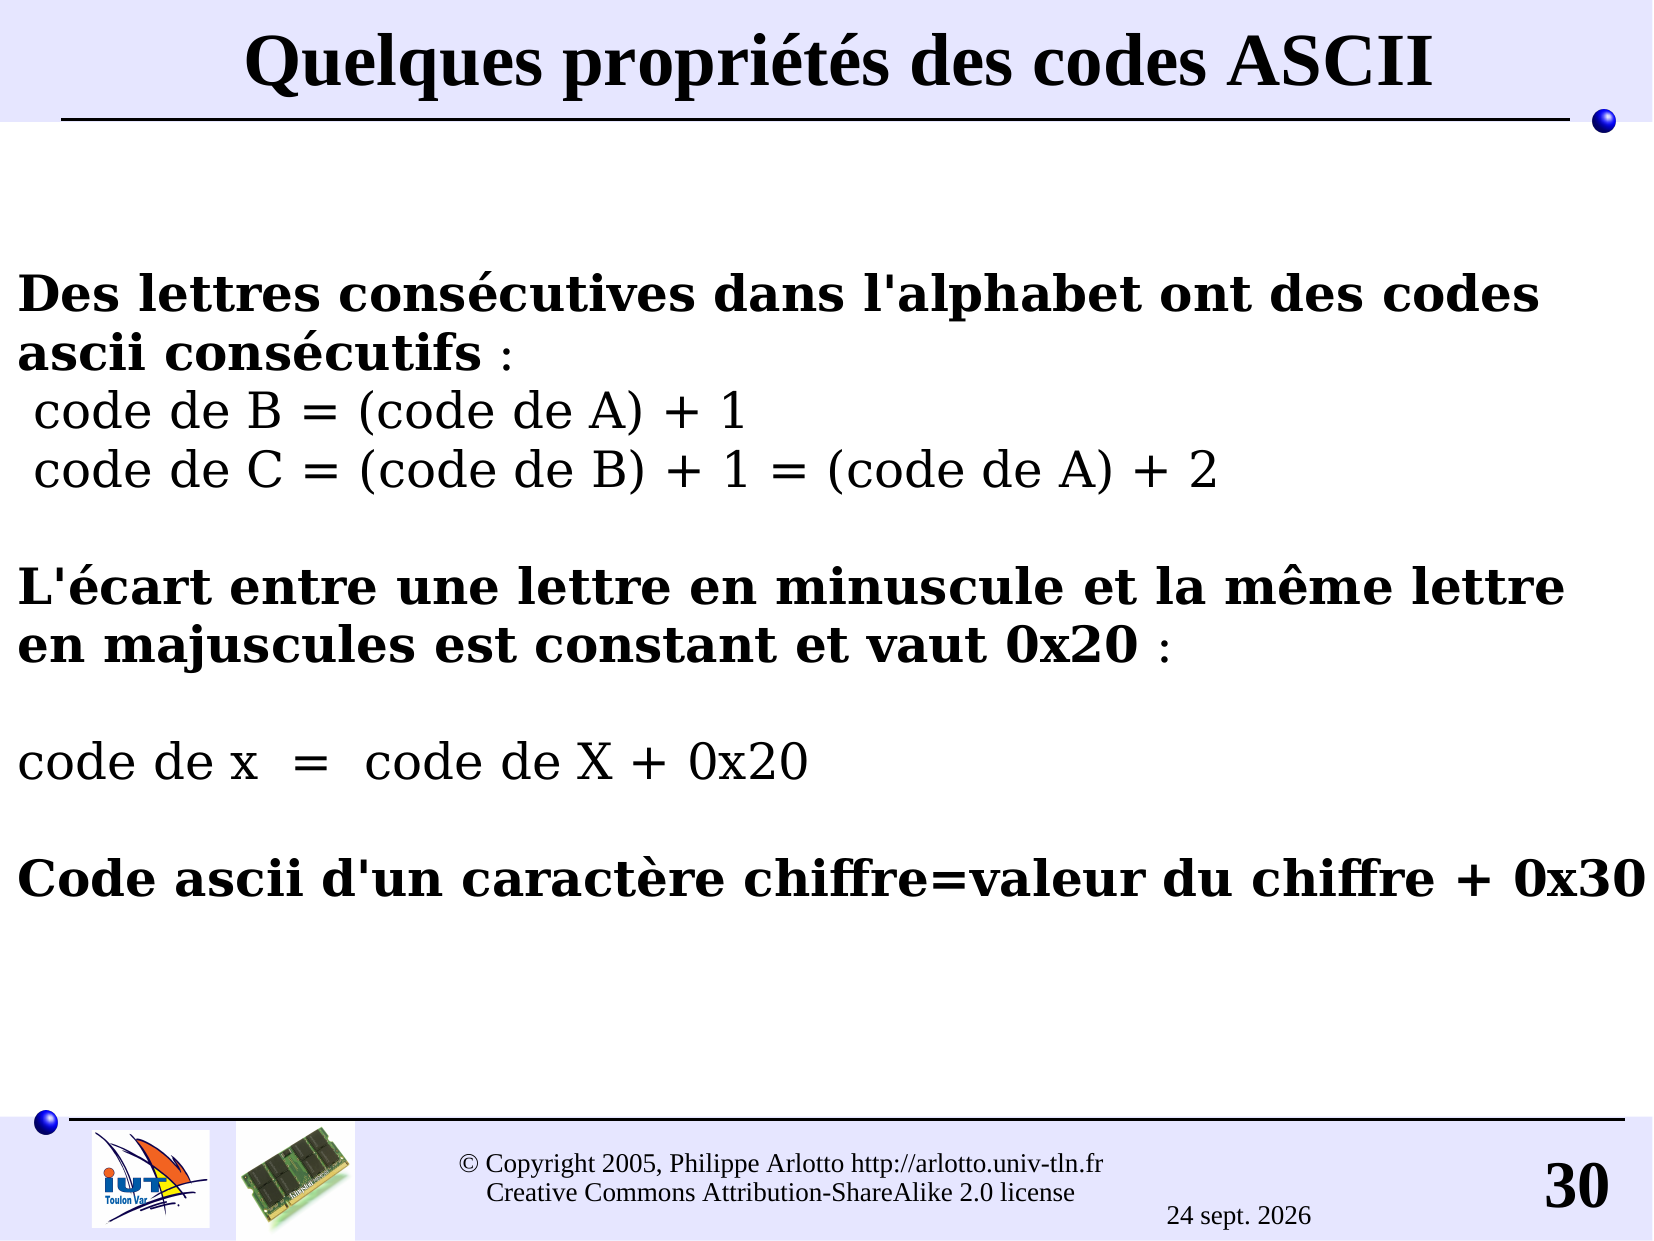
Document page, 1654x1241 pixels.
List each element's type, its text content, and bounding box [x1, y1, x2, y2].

text_box Des lettres consécutives dans l'alphabet ont des codes ascii consécutifs : code de B = (code de A) + 1 code de C = (code de B) + 1 = (code de A) + 2 L'écart entre une lettre en minuscule et la même lettre en majuscules est constant et vaut 0x20 : code de x = code de X + 0x20 Code ascii d'un caractère chiffre=valeur du chiffre + 0x30 [17, 206, 1653, 967]
picture [236, 1121, 355, 1241]
title Quelques propriétés des codes ASCII [95, 14, 1585, 107]
